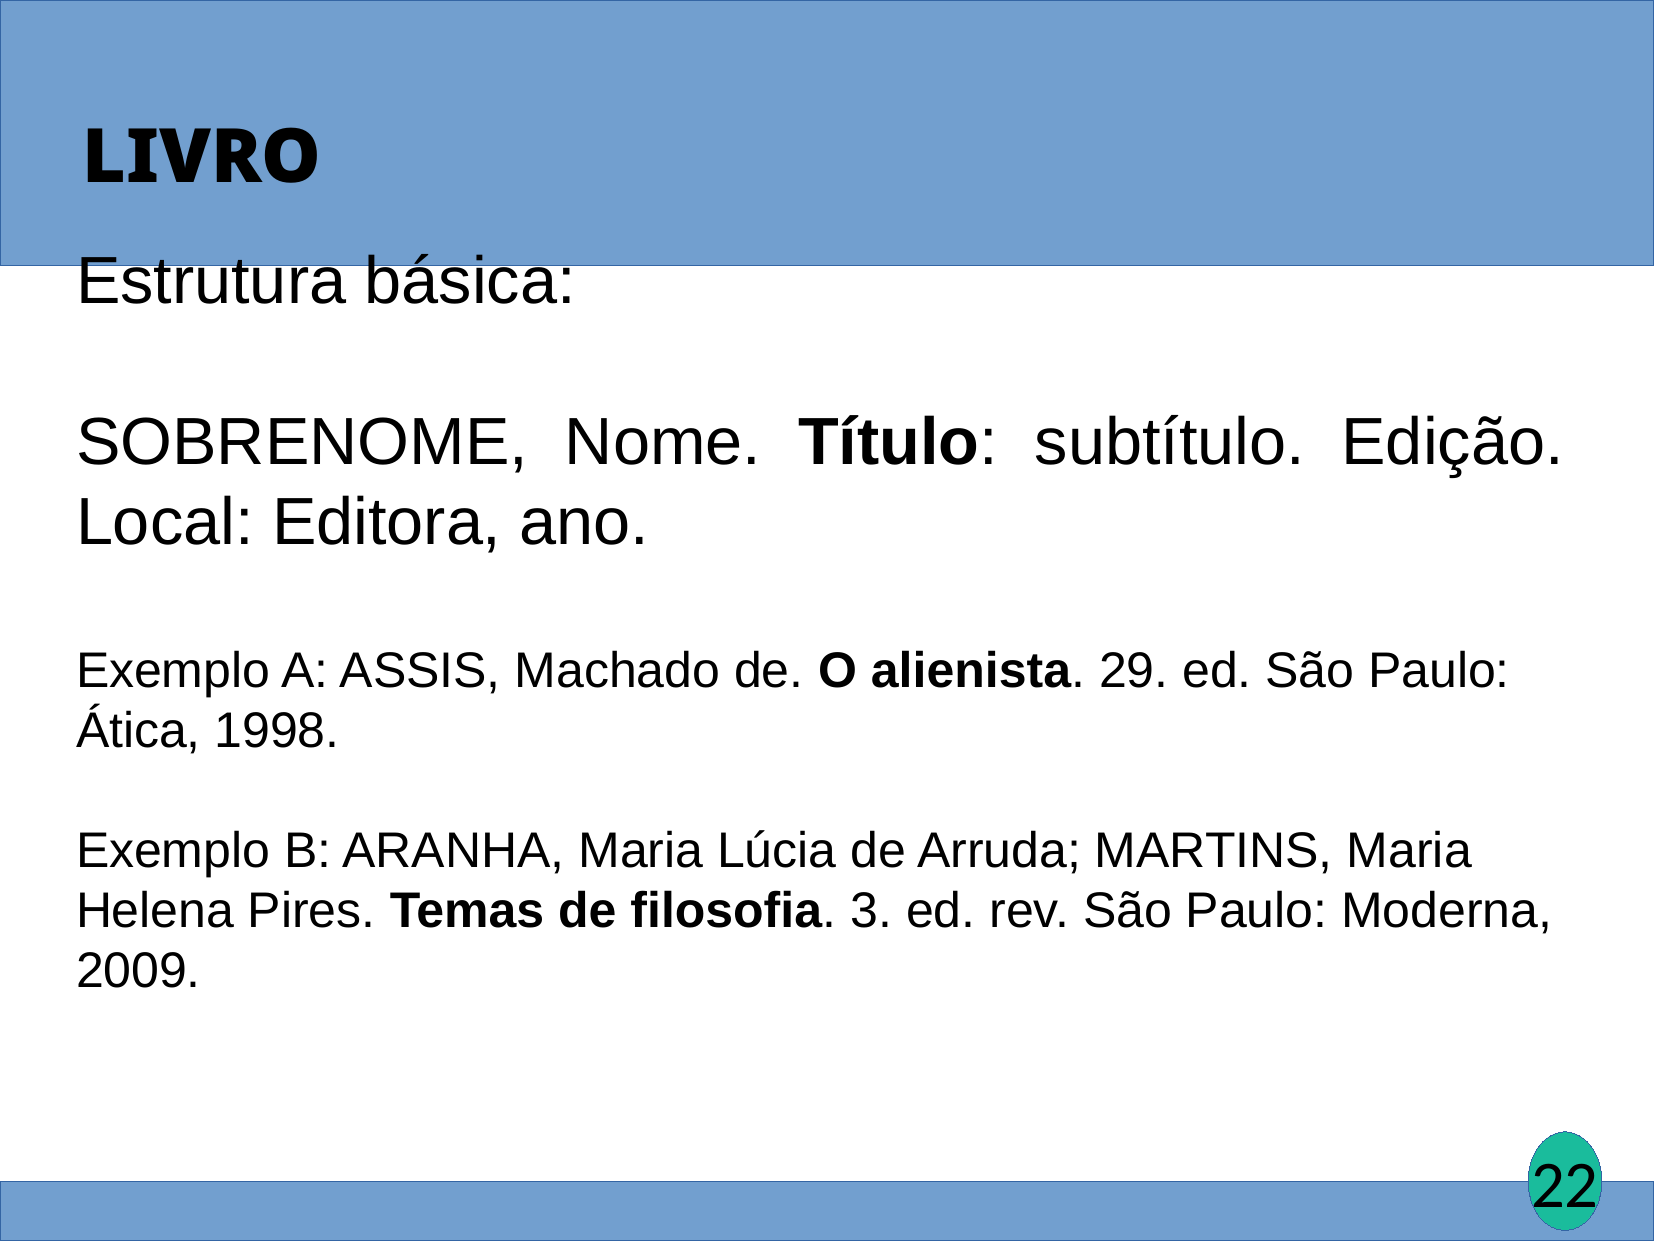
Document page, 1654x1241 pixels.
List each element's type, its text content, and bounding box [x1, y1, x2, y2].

list Estrutura básica: SOBRENOME, Nome. Título: subtítulo. Edição. Local: Editora, ano. Exemplo A: ASSIS, Machado de. O alienista. 29. ed. São Paulo: Ática, 1998. Exemplo B: ARANHA, Maria Lúcia de Arruda; MARTINS, Maria Helena Pires. Temas de filosofia. 3. ed. rev. São Paulo: Moderna, 2009. [76, 237, 1565, 1107]
title LIVRO [82, 49, 1571, 257]
